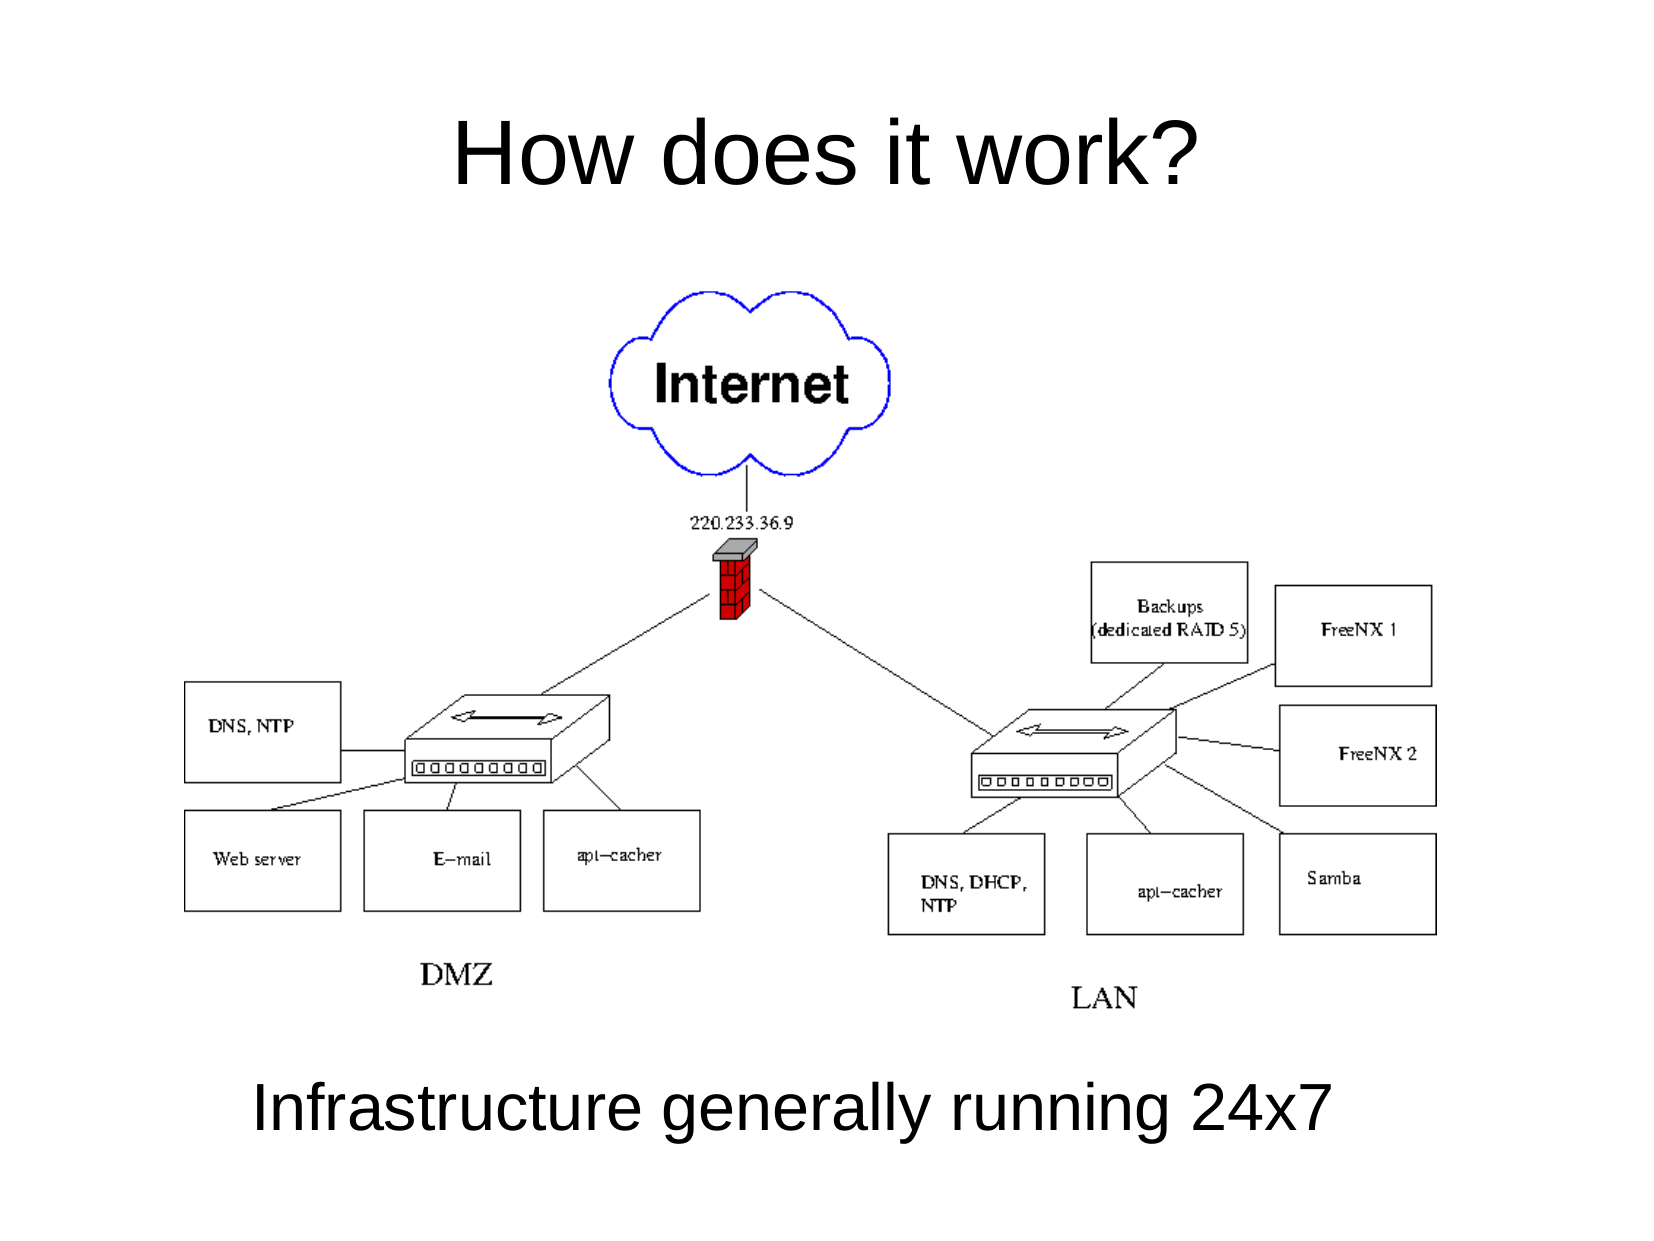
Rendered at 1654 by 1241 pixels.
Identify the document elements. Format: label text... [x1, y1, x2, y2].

title How does it work? [82, 49, 1571, 257]
text_box Infrastructure generally running 24x7 [236, 1062, 1388, 1153]
picture [184, 290, 1437, 1010]
